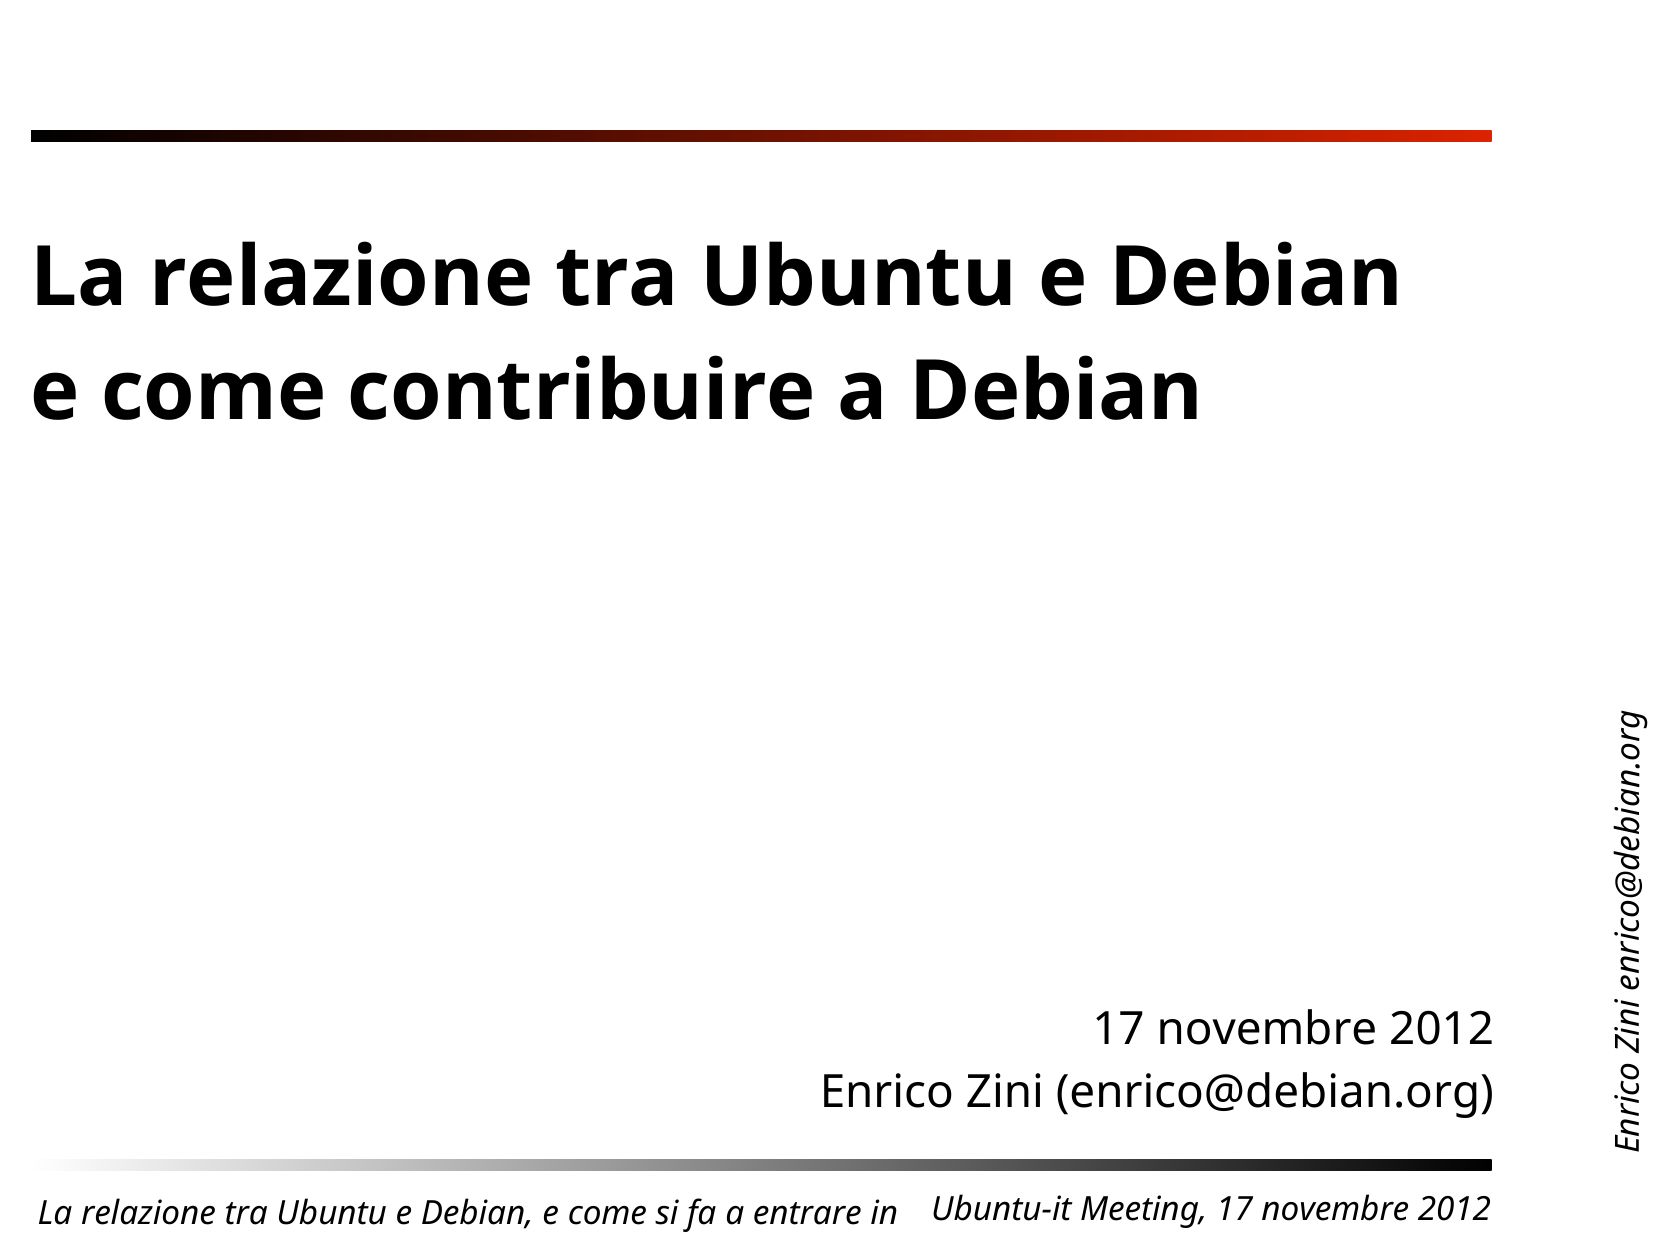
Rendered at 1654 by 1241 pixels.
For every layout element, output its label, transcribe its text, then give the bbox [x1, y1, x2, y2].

text_box 17 novembre 2012 Enrico Zini (enrico@debian.org) [624, 933, 1495, 1154]
text_box La relazione tra Ubuntu e Debian e come contribuire a Debian [30, 216, 1495, 417]
